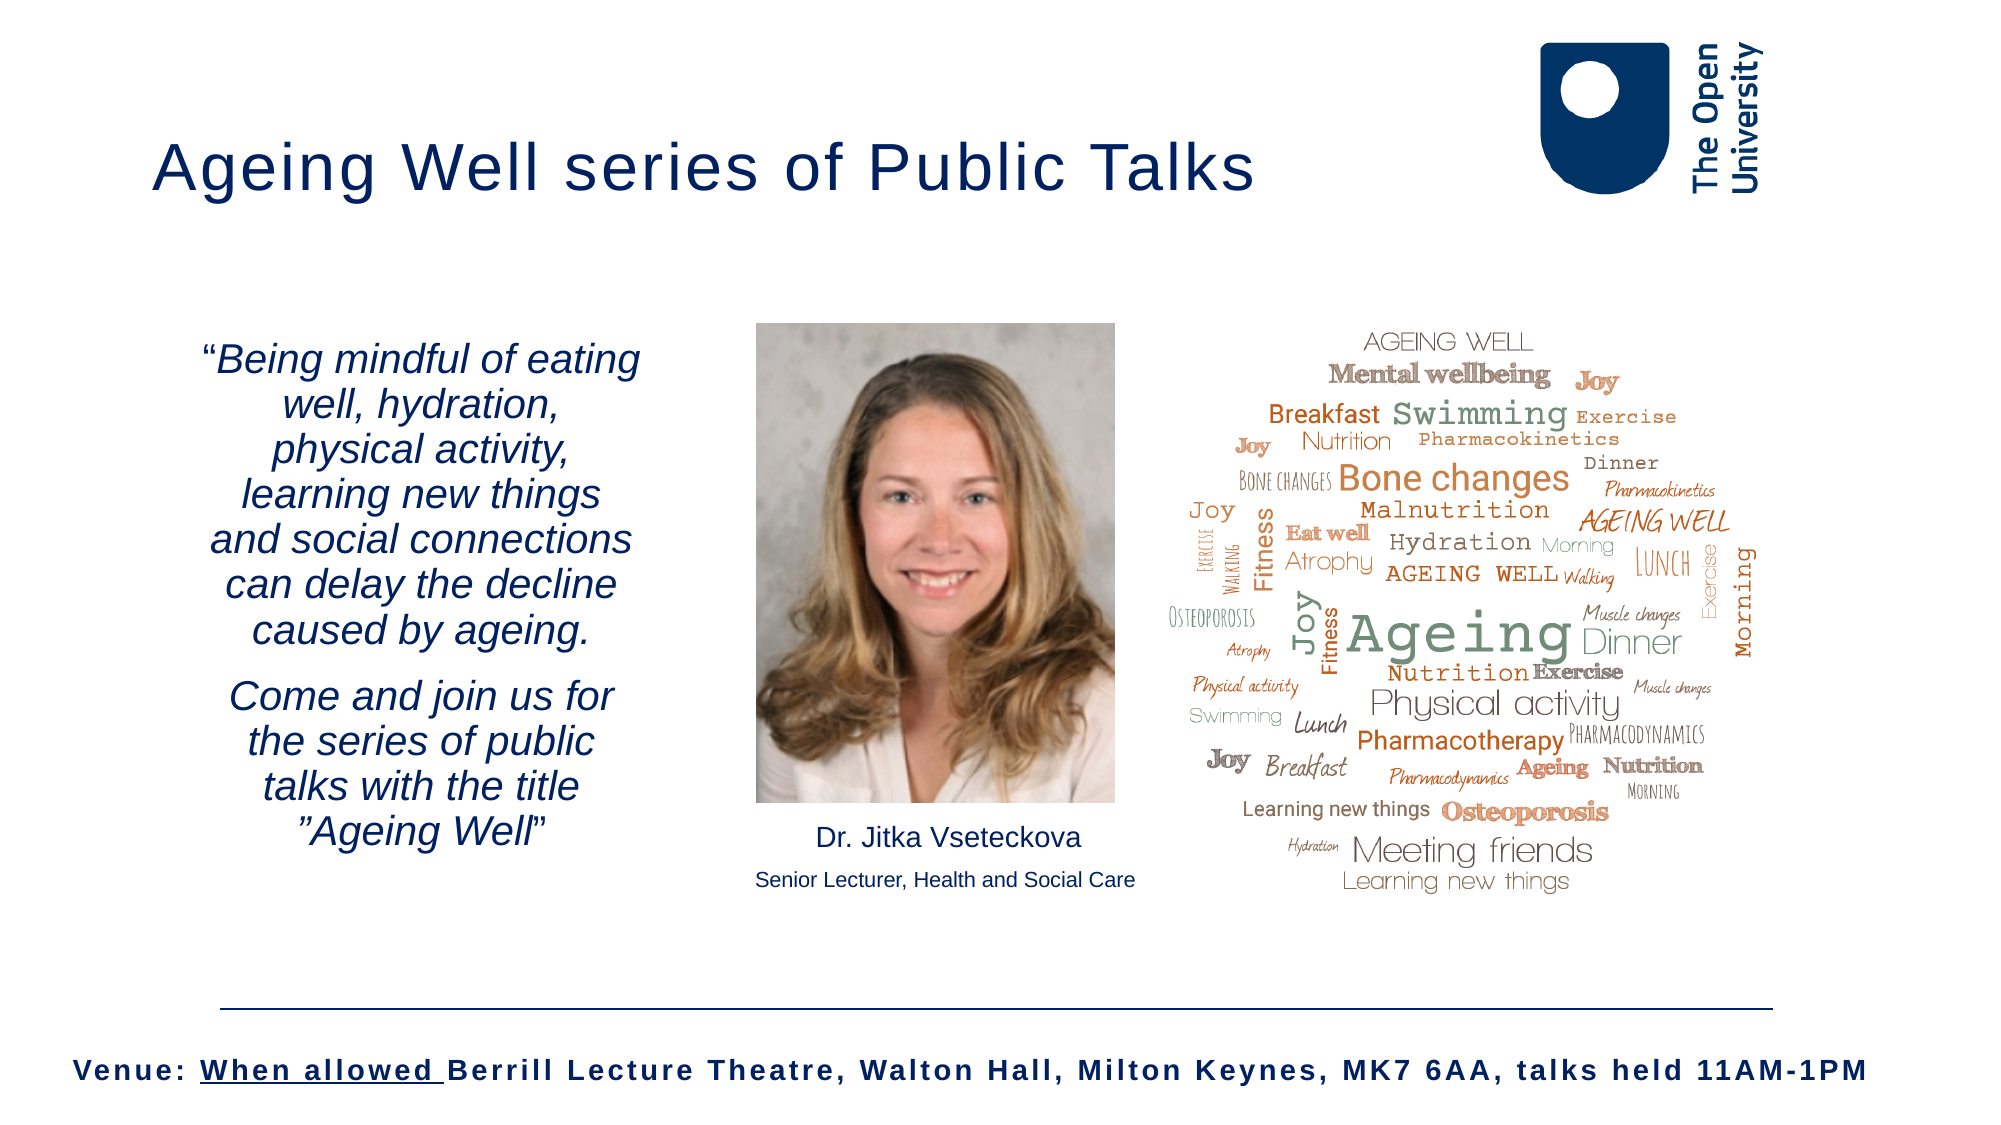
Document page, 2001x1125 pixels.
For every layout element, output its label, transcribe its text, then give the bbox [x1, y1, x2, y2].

text_box Dr. Jitka Vseteckova Senior Lecturer, Health and Social Care [700, 820, 1197, 909]
picture [1142, 297, 1773, 929]
list “Being mindful of eating well, hydration, physical activity, learning new things and social connections can delay the decline caused by ageing. Come and join us for the series of public talks with the title ”Ageing Well” [187, 330, 656, 961]
picture [756, 323, 1115, 803]
text_box Venue: When allowed Berrill Lecture Theatre, Walton Hall, Milton Keynes, MK7 6AA, talks held 11AM-1PM [57, 1013, 1930, 1125]
picture [1539, 39, 1764, 196]
title Ageing Well series of Public Talks [137, 59, 1863, 278]
